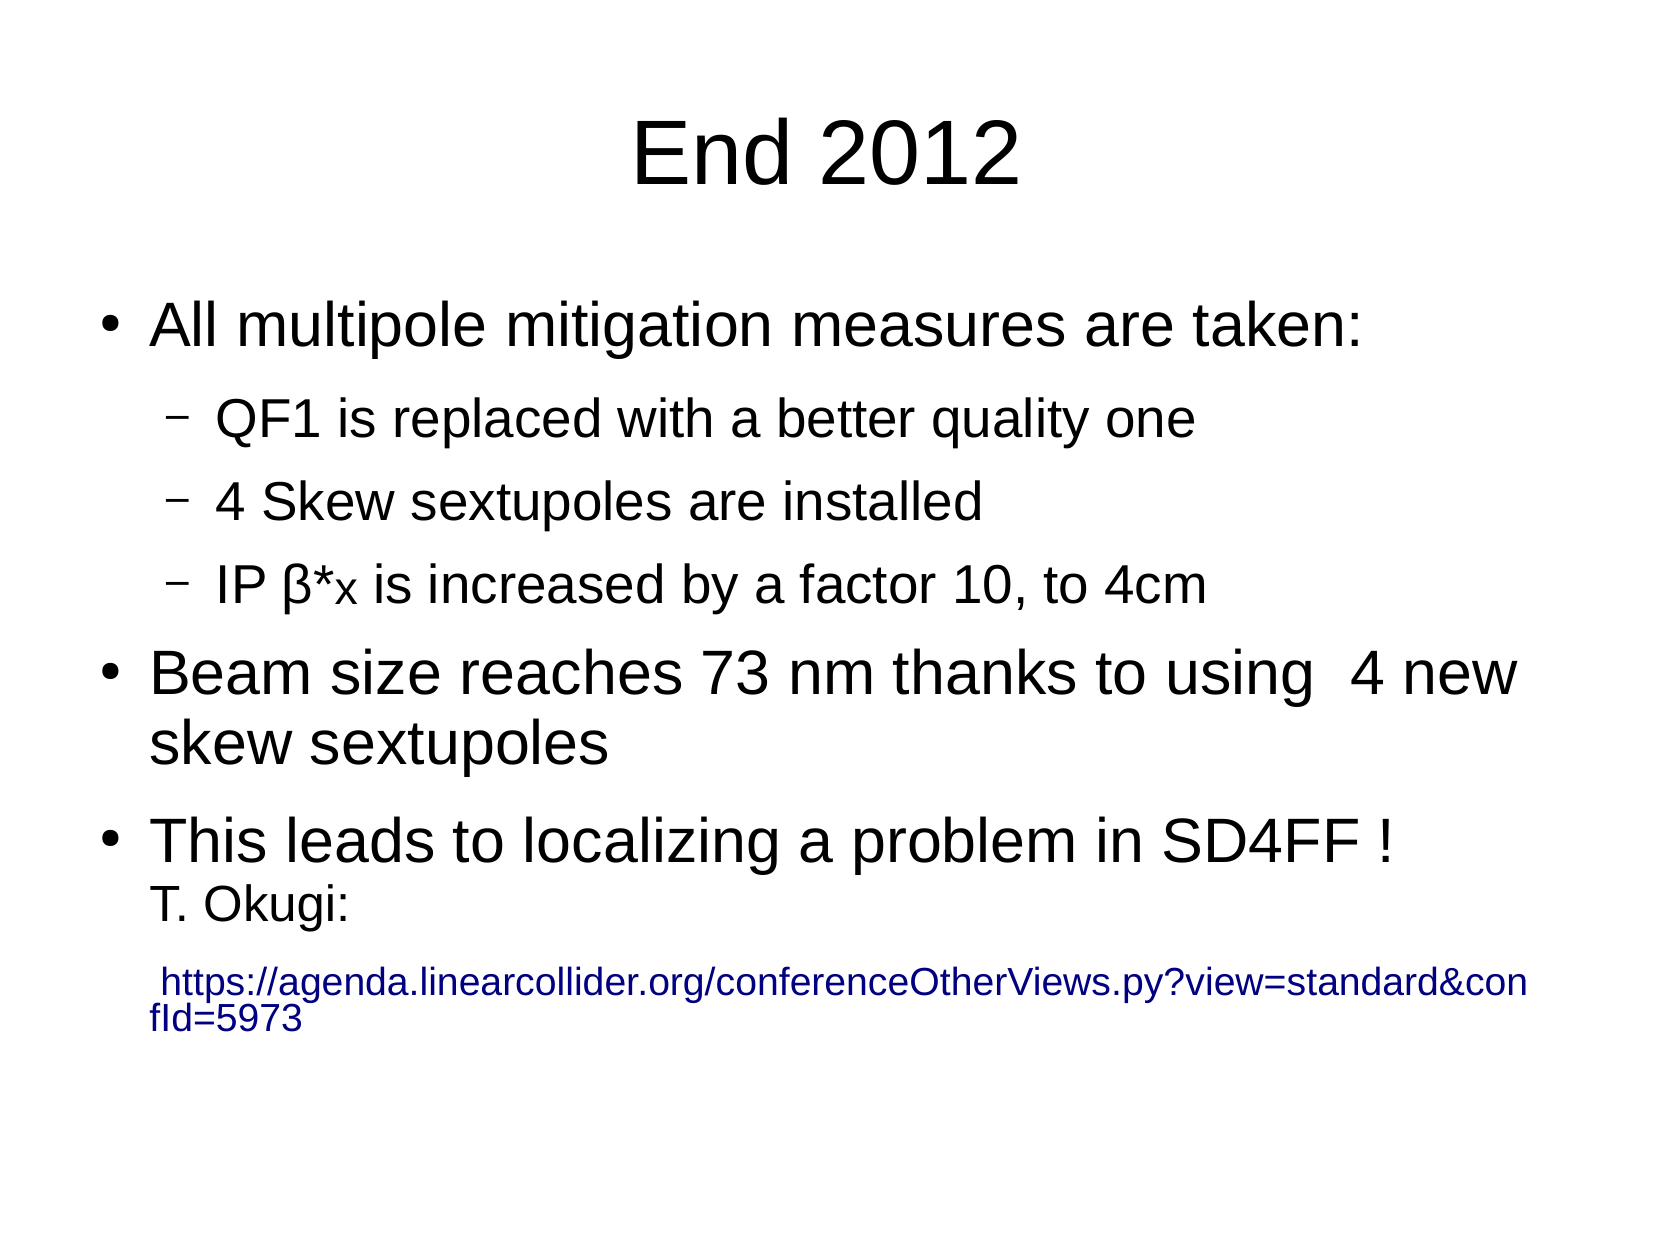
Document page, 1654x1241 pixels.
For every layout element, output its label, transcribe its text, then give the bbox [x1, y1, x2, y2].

title End 2012 [82, 49, 1571, 257]
list All multipole mitigation measures are taken: QF1 is replaced with a better quality one 4 Skew sextupoles are installed IP β*x is increased by a factor 10, to 4cm Beam size reaches 73 nm thanks to using 4 new skew sextupoles This leads to localizing a problem in SD4FF ! T. Okugi: https://agenda.linearcollider.org/conferenceOtherViews.py?view=standard&confId=5973 [82, 290, 1538, 1010]
